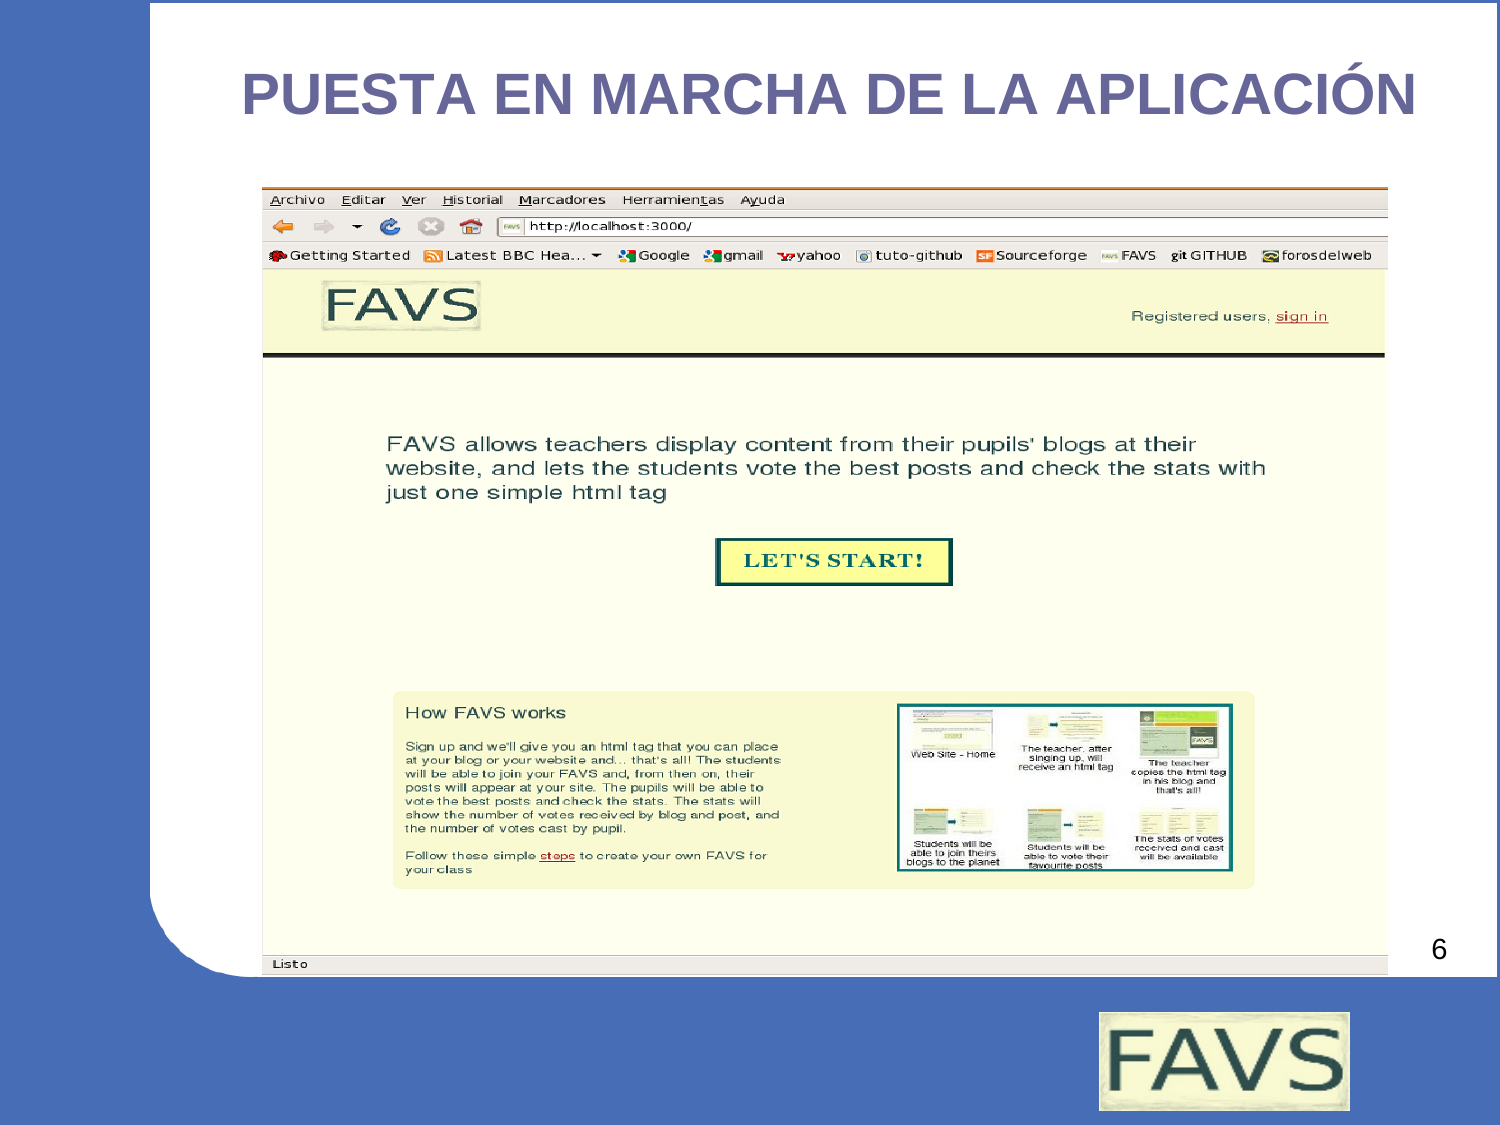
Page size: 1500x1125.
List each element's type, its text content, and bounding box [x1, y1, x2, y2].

picture [0, 0, 1500, 1125]
title PUESTA EN MARCHA DE LA APLICACIÓN [212, 24, 1447, 164]
